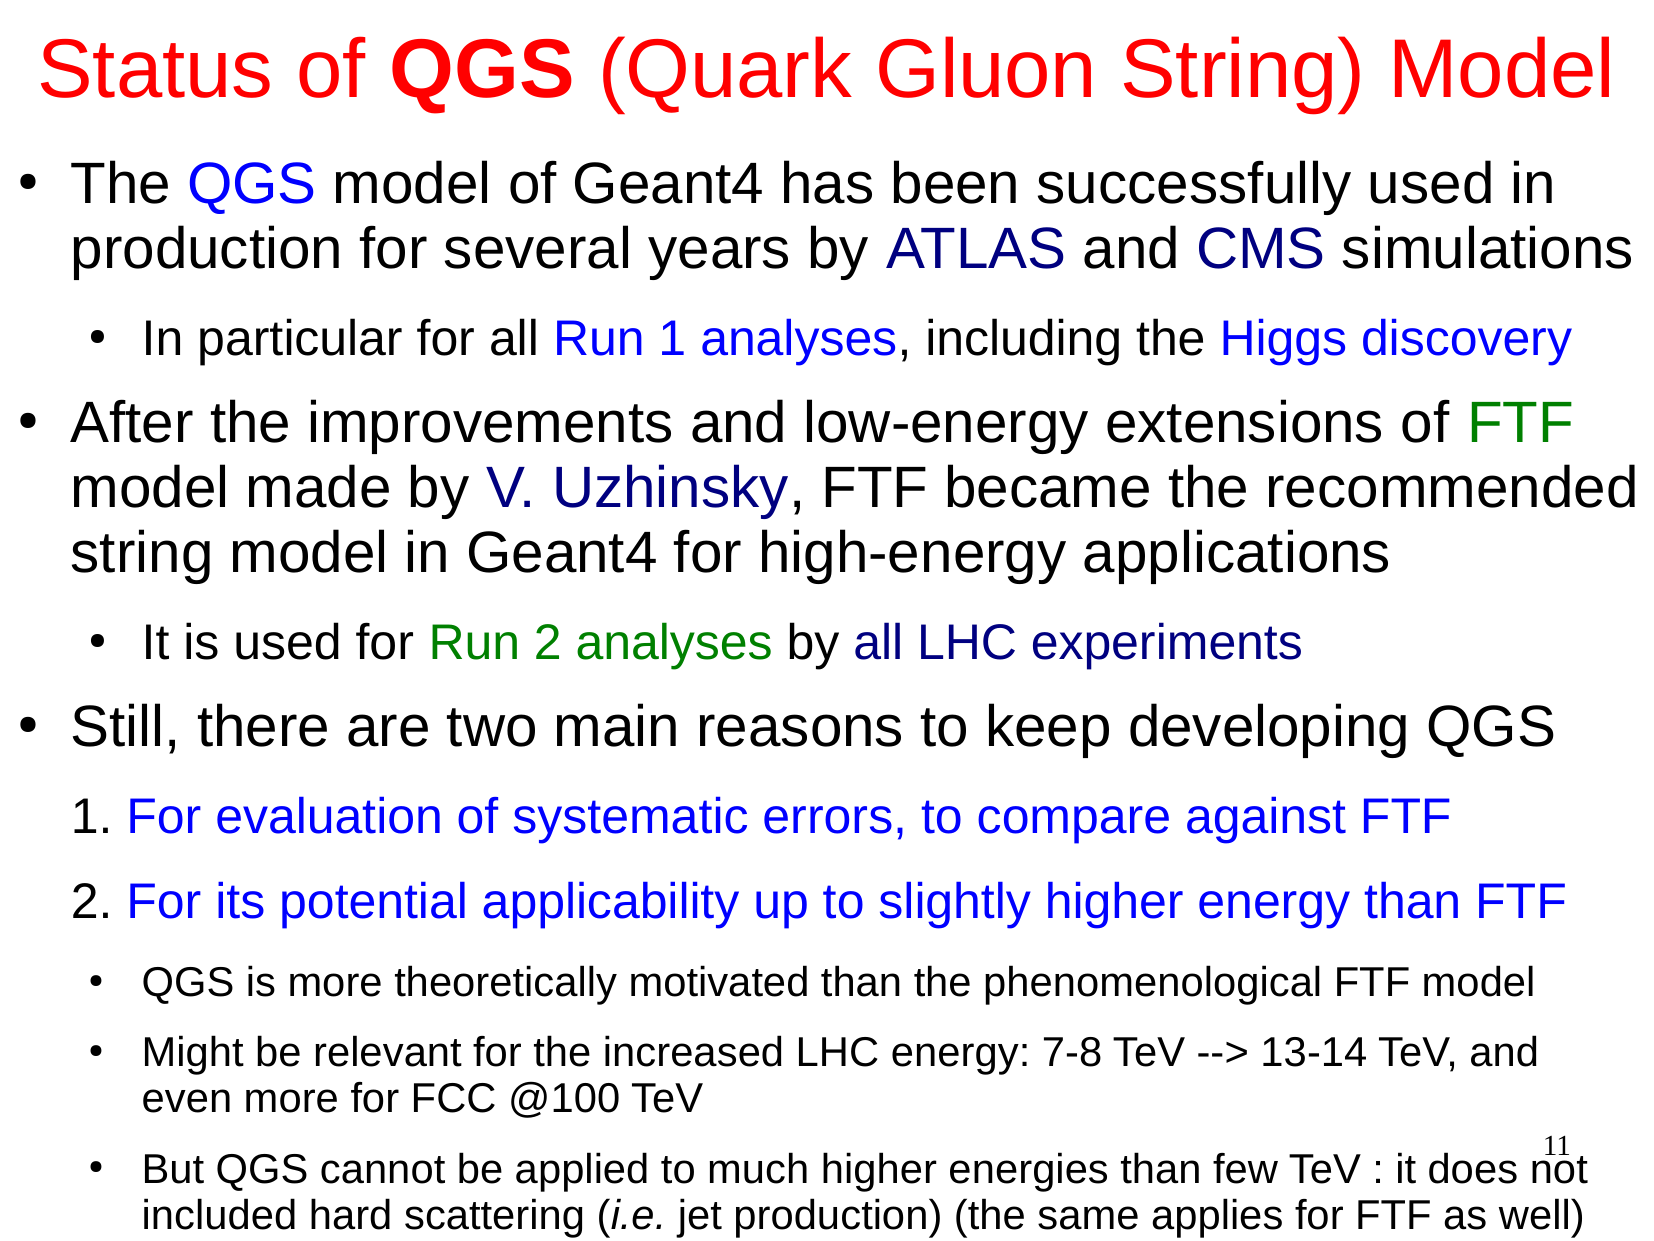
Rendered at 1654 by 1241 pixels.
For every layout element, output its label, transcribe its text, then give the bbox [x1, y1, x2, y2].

list The QGS model of Geant4 has been successfully used in production for several years by ATLAS and CMS simulations In particular for all Run 1 analyses, including the Higgs discovery After the improvements and low-energy extensions of FTF model made by V. Uzhinsky, FTF became the recommended string model in Geant4 for high-energy applications It is used for Run 2 analyses by all LHC experiments Still, there are two main reasons to keep developing QGS 1. For evaluation of systematic errors, to compare against FTF 2. For its potential applicability up to slightly higher energy than FTF QGS is more theoretically motivated than the phenomenological FTF model Might be relevant for the increased LHC energy: 7-8 TeV --> 13-14 TeV, and even more for FCC @100 TeV But QGS cannot be applied to much higher energies than few TeV : it does not included hard scattering (i.e. jet production) (the same applies for FTF as well) [0, 150, 1654, 1239]
title Status of QGS (Quark Gluon String) Model [0, 8, 1654, 129]
